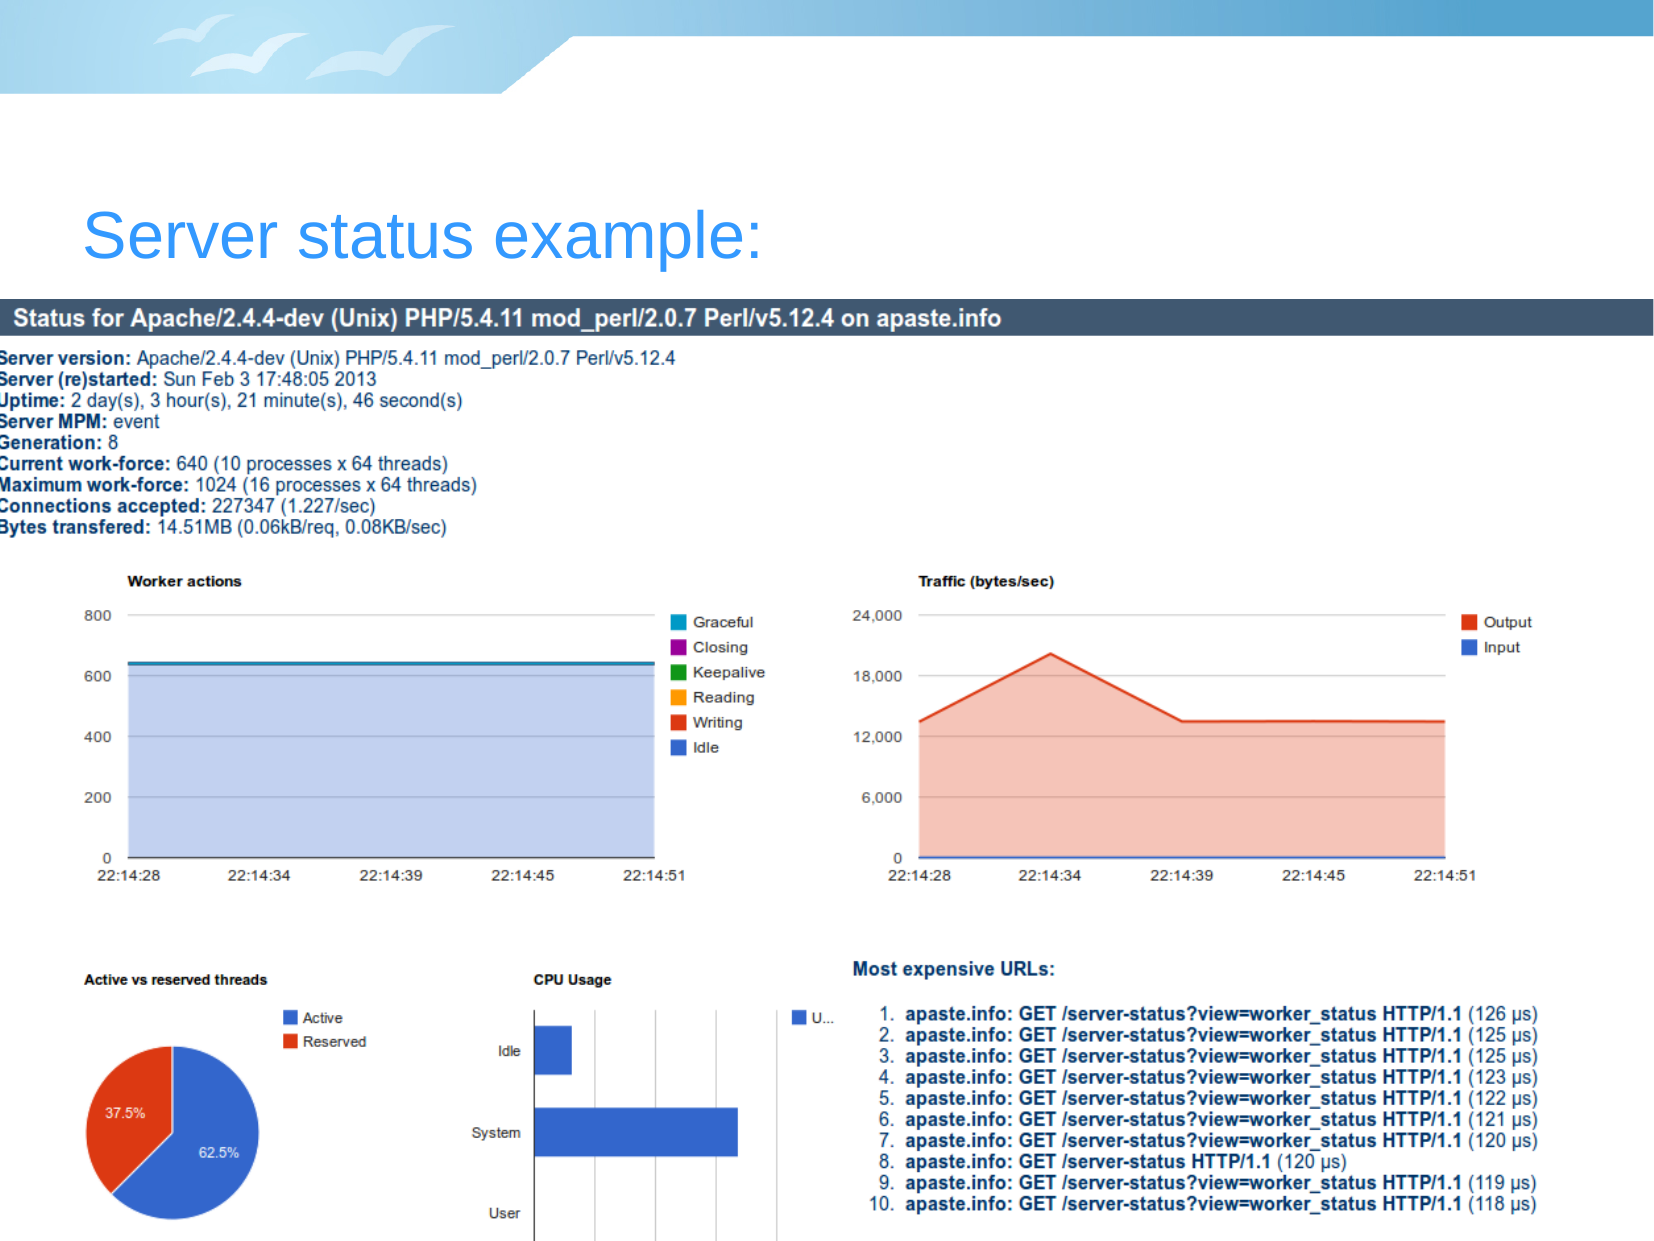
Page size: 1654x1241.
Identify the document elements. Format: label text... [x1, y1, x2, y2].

picture [0, 0, 1654, 1241]
title Server status example: [82, 132, 1571, 299]
